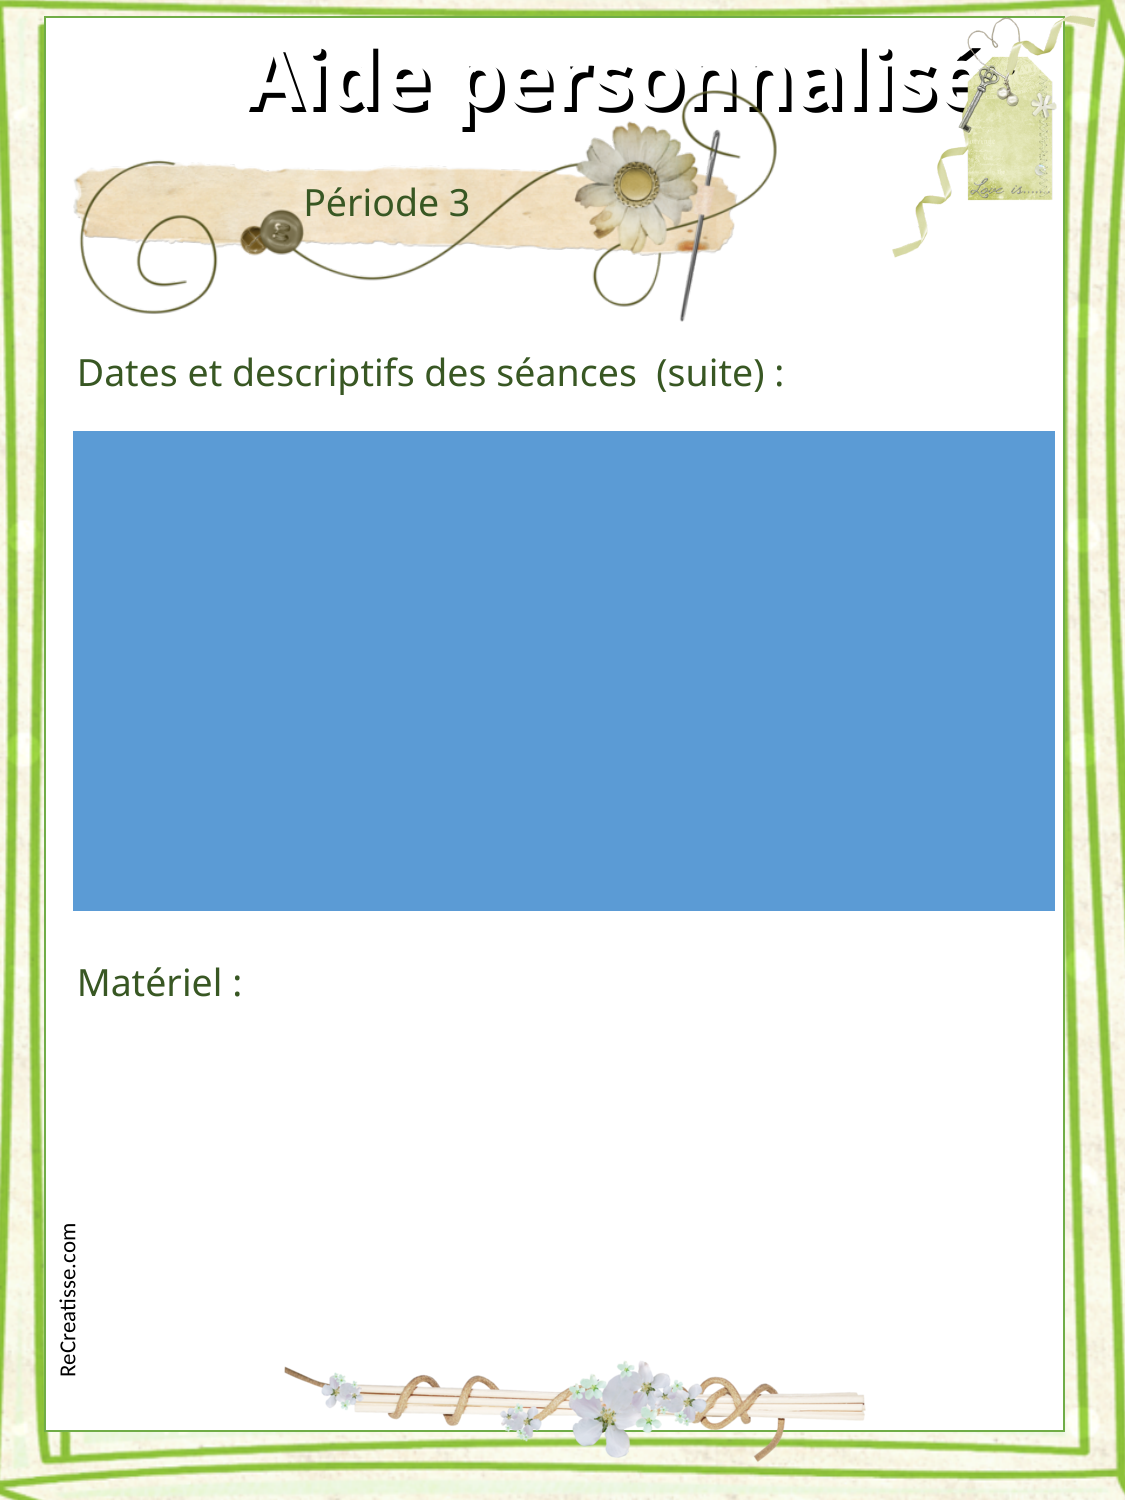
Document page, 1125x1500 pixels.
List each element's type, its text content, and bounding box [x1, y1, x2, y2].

table_cell [73, 731, 322, 791]
table_cell [73, 851, 322, 911]
table_cell [73, 791, 322, 851]
table_cell [322, 671, 1055, 731]
table_cell [73, 671, 322, 731]
table_cell [322, 731, 1055, 791]
text_box Aide personnalisée [230, 17, 864, 132]
text_box ReCreatisse.com [45, 1208, 88, 1392]
table_cell [73, 491, 322, 551]
table_header [73, 431, 322, 491]
text_box Matériel : [62, 952, 268, 1012]
table_cell [322, 491, 1055, 551]
table_cell [322, 551, 1055, 611]
table_cell [73, 551, 322, 611]
text_box Période 3 [288, 171, 486, 231]
table_cell [322, 611, 1055, 671]
table_header [322, 431, 1055, 491]
text_box [45, 17, 1064, 1431]
table_cell [322, 851, 1055, 911]
text_box Dates et descriptifs des séances (suite) : [62, 342, 810, 402]
table_cell [322, 791, 1055, 851]
picture [0, 0, 1125, 1500]
table_cell [73, 611, 322, 671]
